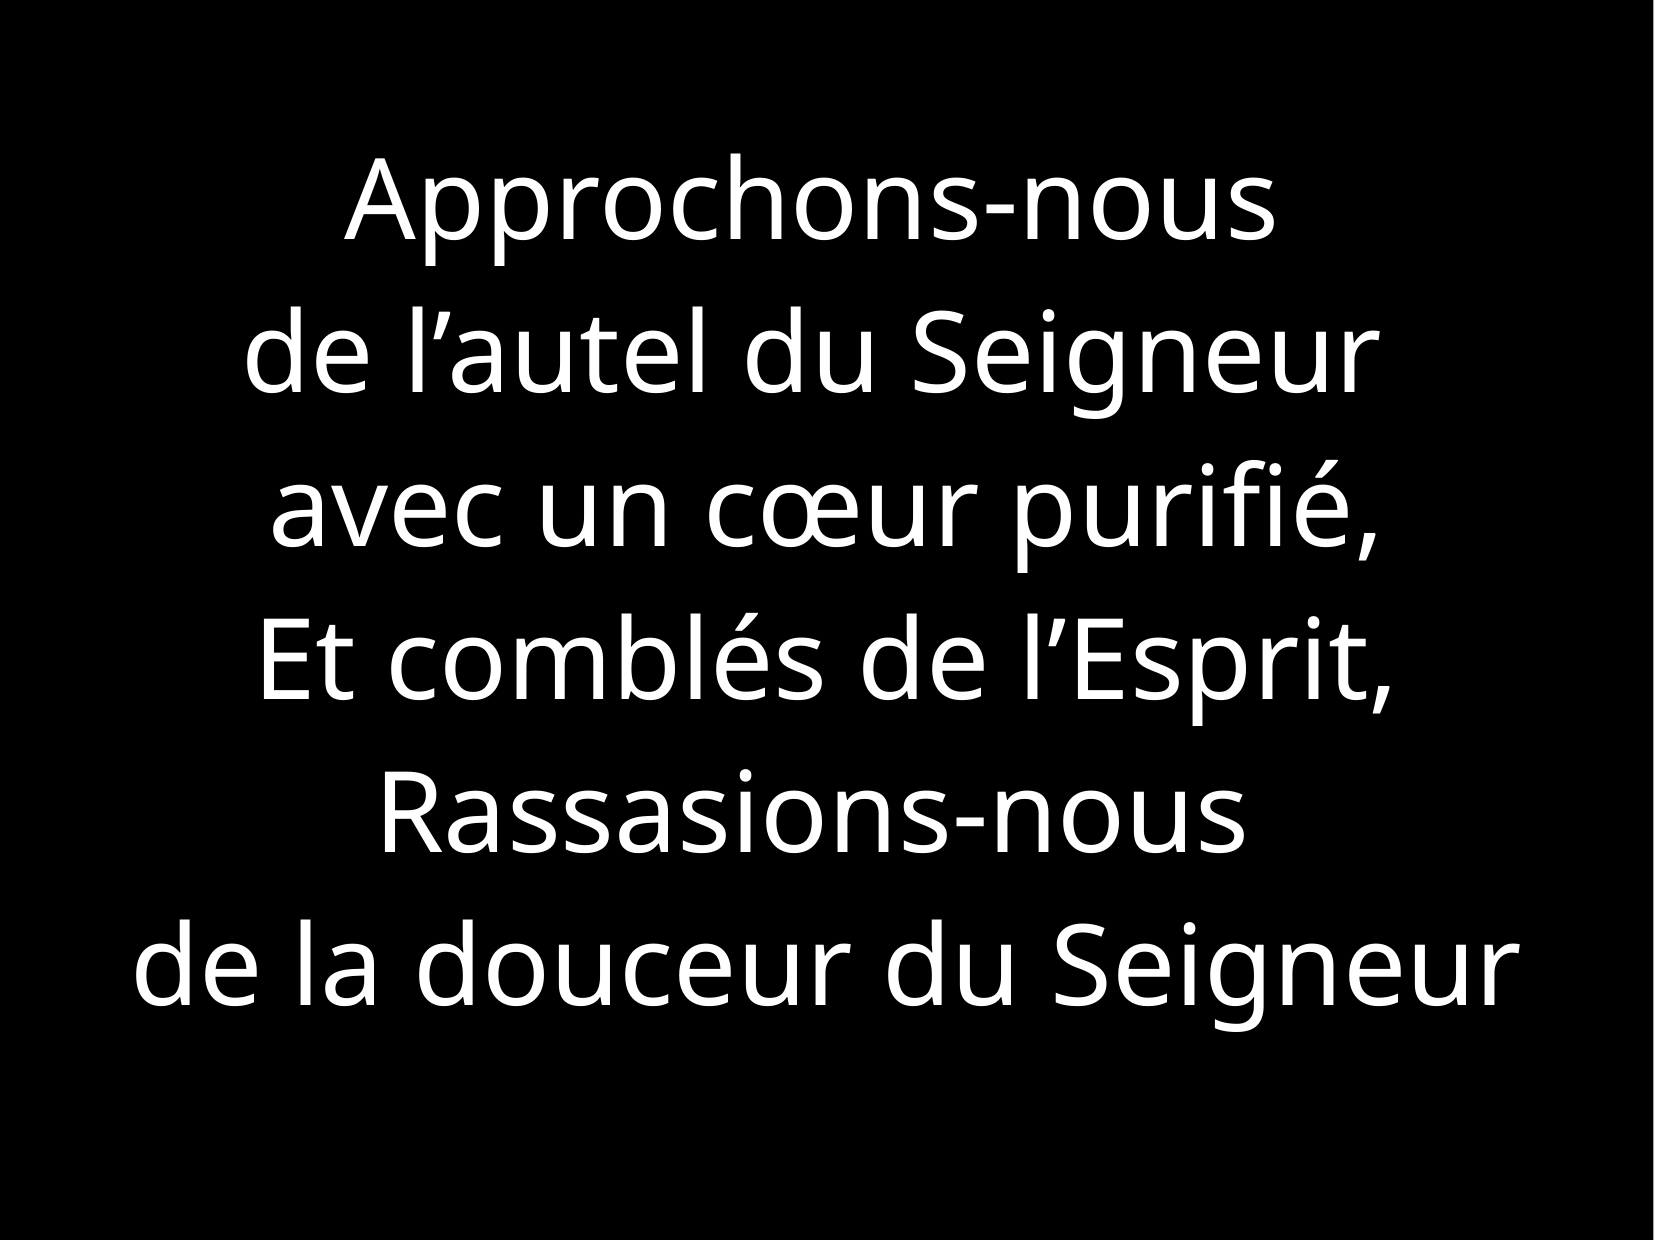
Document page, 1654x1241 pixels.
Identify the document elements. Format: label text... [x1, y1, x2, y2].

subtitle Approchons-nous de l’autel du Seigneur avec un cœur purifié, Et comblés de l’Esprit, Rassasions-nous de la douceur du Seigneur [82, 49, 1571, 1109]
